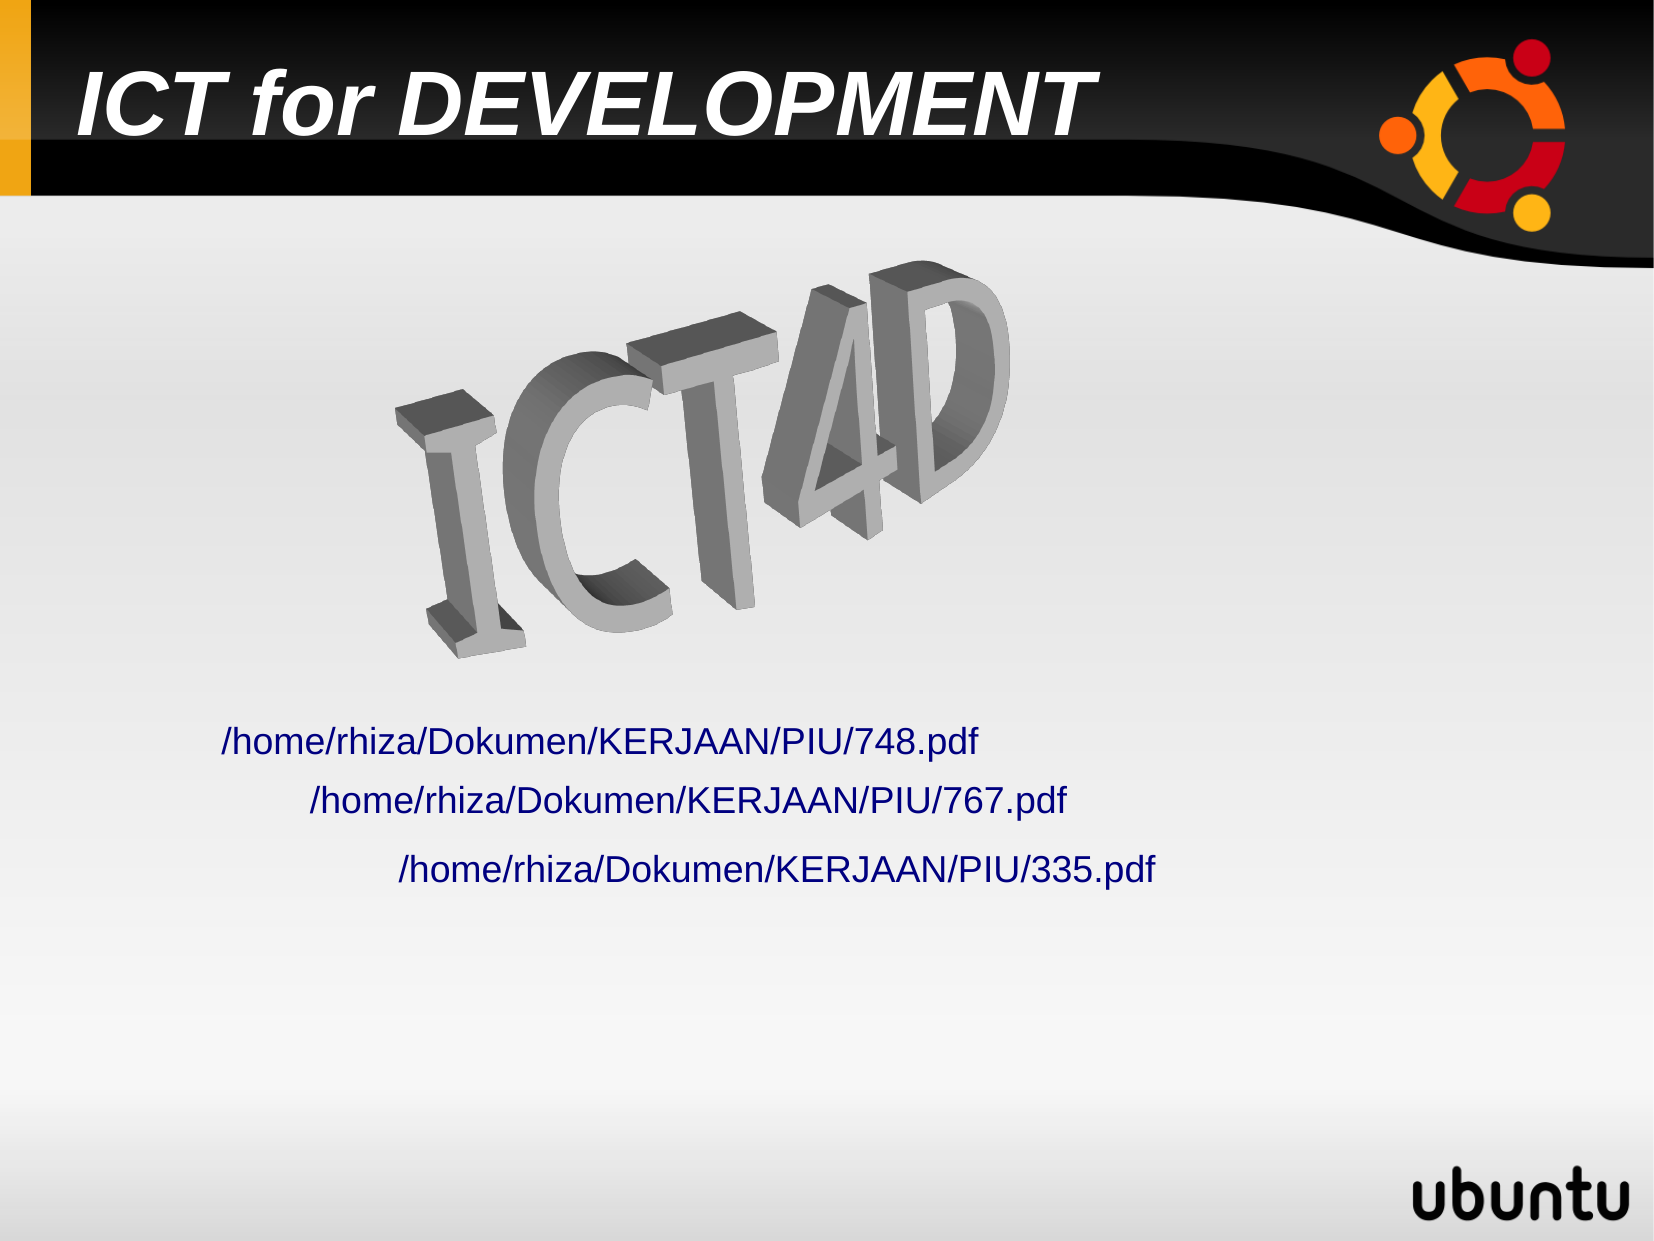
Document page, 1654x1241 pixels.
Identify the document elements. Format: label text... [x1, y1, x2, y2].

picture [0, 0, 1654, 1241]
text_box /home/rhiza/Dokumen/KERJAAN/PIU/335.pdf [383, 840, 1304, 916]
text_box /home/rhiza/Dokumen/KERJAAN/PIU/748.pdf [206, 713, 1162, 798]
title ICT for DEVELOPMENT [76, 7, 1565, 200]
text_box /home/rhiza/Dokumen/KERJAAN/PIU/767.pdf [295, 772, 1251, 857]
